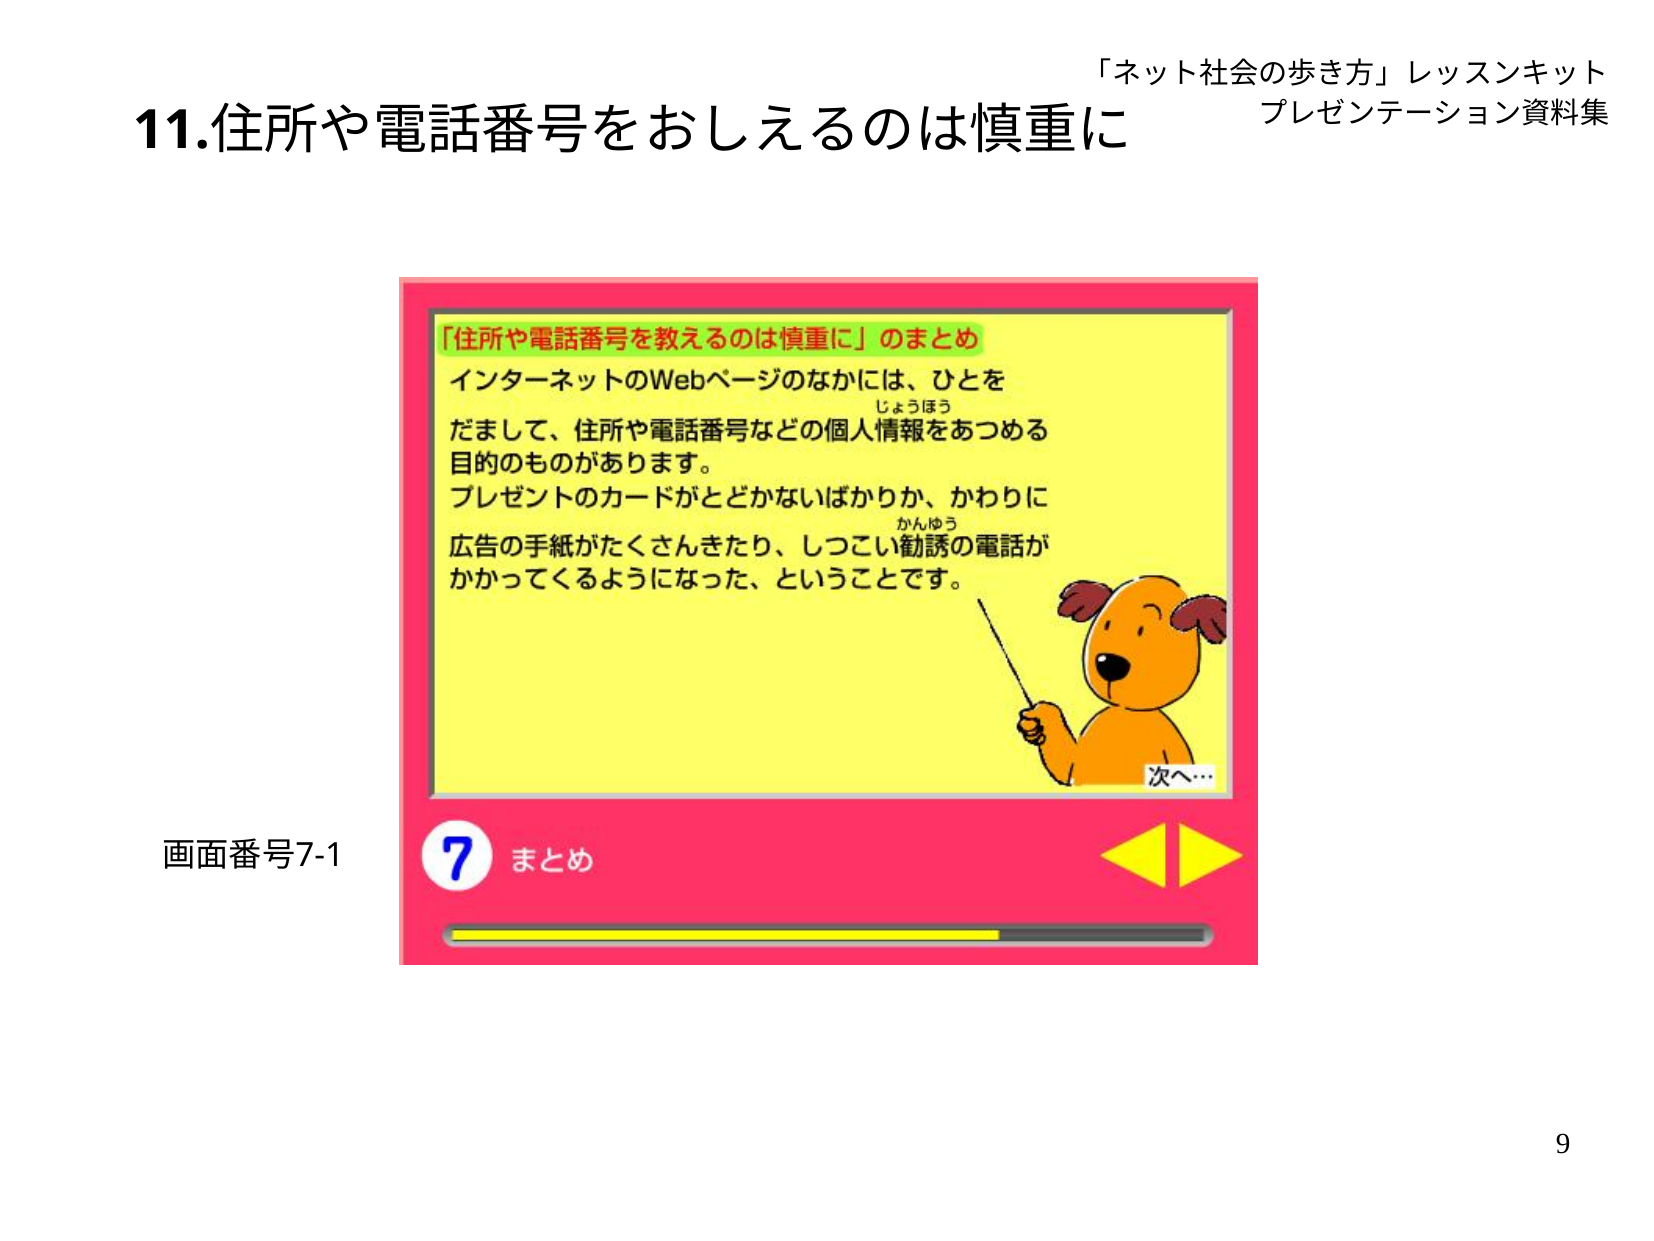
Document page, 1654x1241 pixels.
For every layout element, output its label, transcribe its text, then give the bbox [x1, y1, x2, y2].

text_box 11.住所や電話番号をおしえるのは慎重に [118, 88, 1241, 169]
picture [399, 277, 1258, 965]
text_box 「ネット社会の歩き方」レッスンキット プレゼンテーション資料集 [1062, 44, 1625, 139]
text_box 画面番号7-1 [147, 826, 384, 882]
